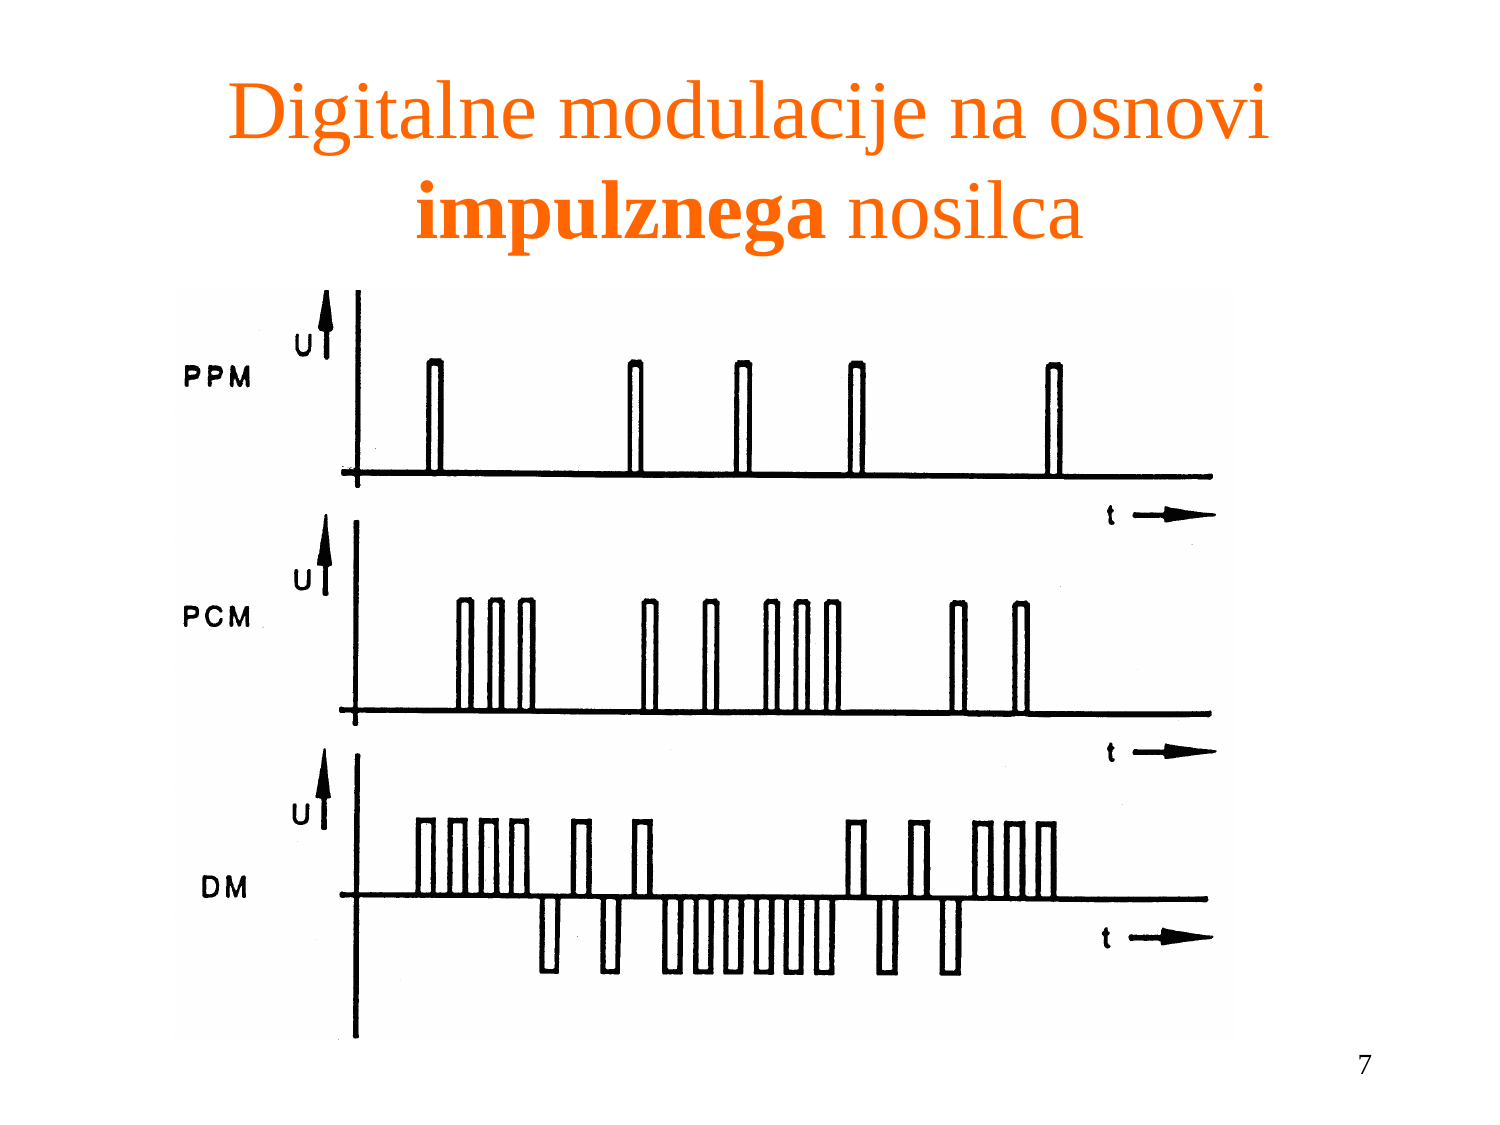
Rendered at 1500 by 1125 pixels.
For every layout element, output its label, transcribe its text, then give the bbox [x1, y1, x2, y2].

title Digitalne modulacije na osnovi impulznega nosilca [117, 66, 1382, 244]
slide_number <number> [1074, 1025, 1388, 1100]
picture [171, 290, 1235, 1040]
